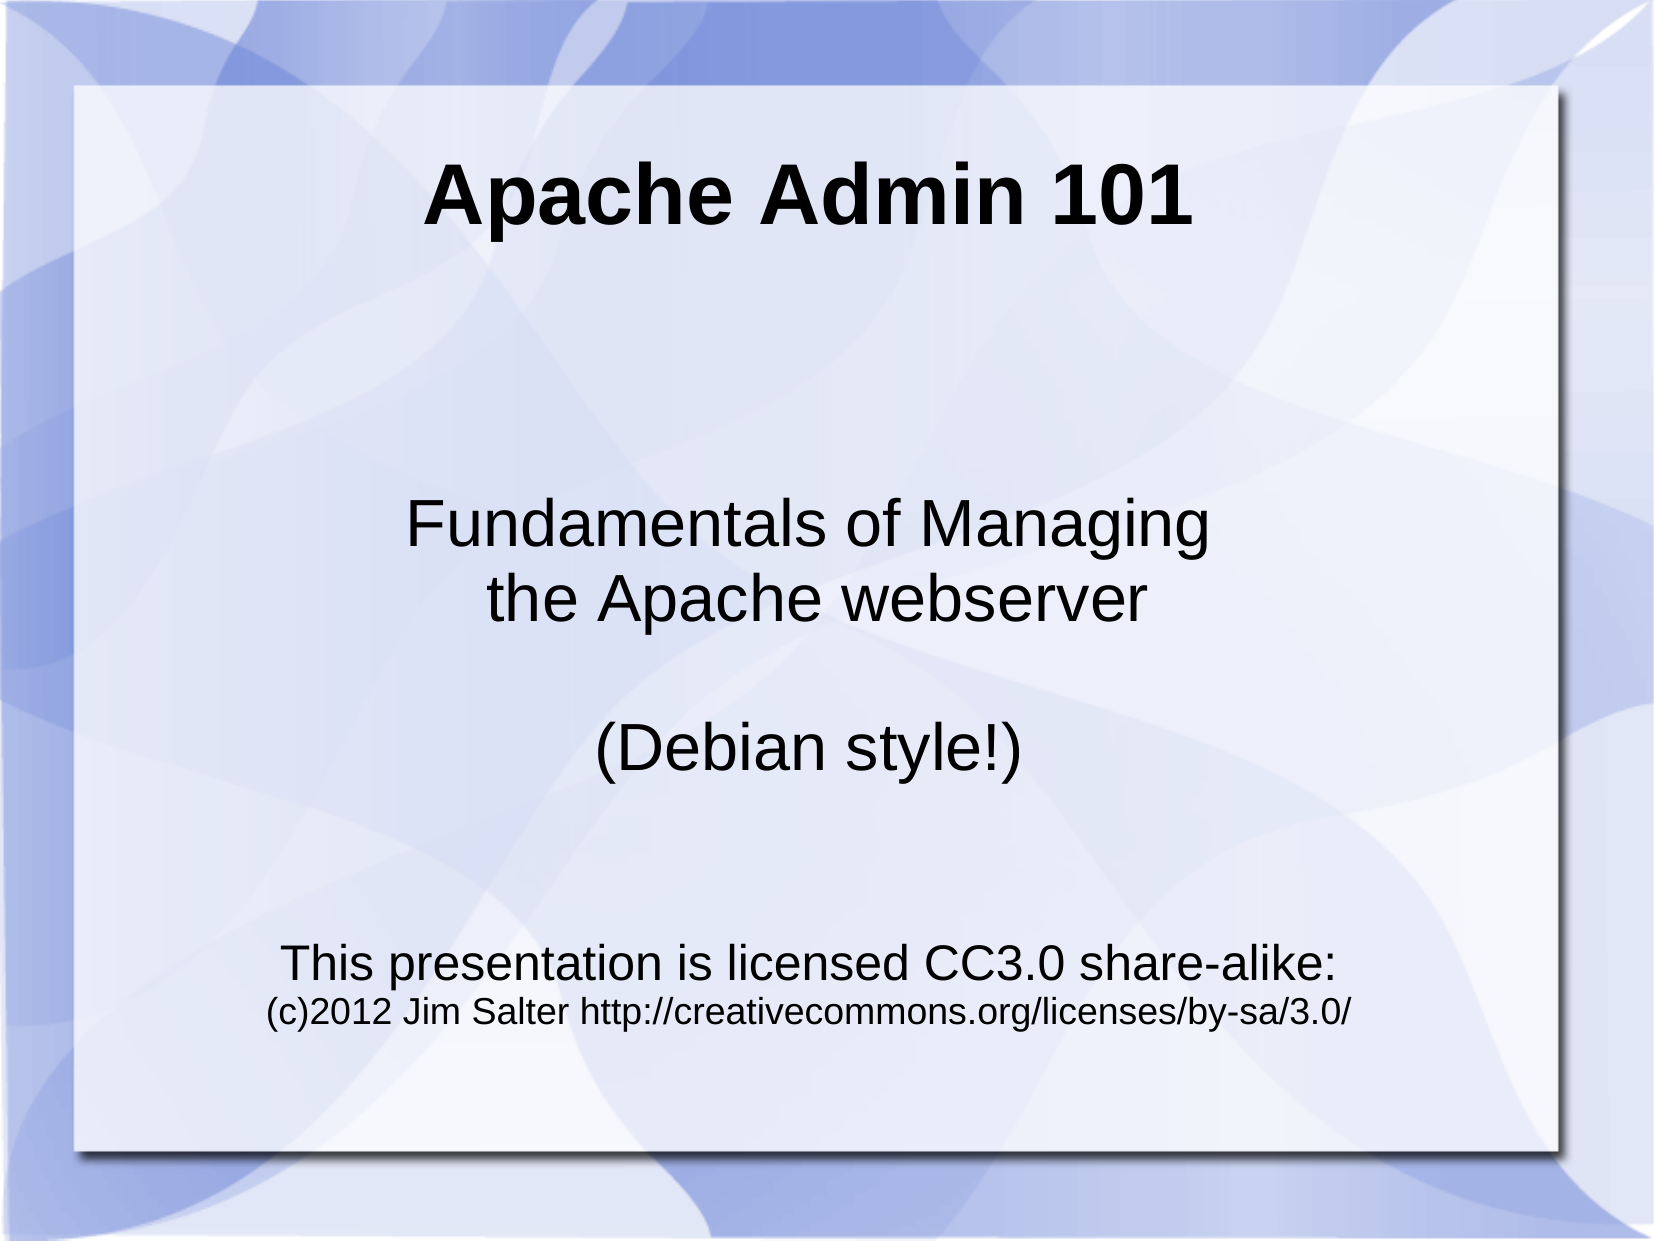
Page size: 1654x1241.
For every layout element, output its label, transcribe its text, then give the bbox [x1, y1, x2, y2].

subtitle Fundamentals of Managing the Apache webserver (Debian style!) This presentation is licensed CC3.0 share-alike: (c)2012 Jim Salter http://creativecommons.org/licenses/by-sa/3.0/ [129, 324, 1489, 1045]
picture [0, 0, 1654, 1241]
title Apache Admin 101 [82, 90, 1536, 298]
